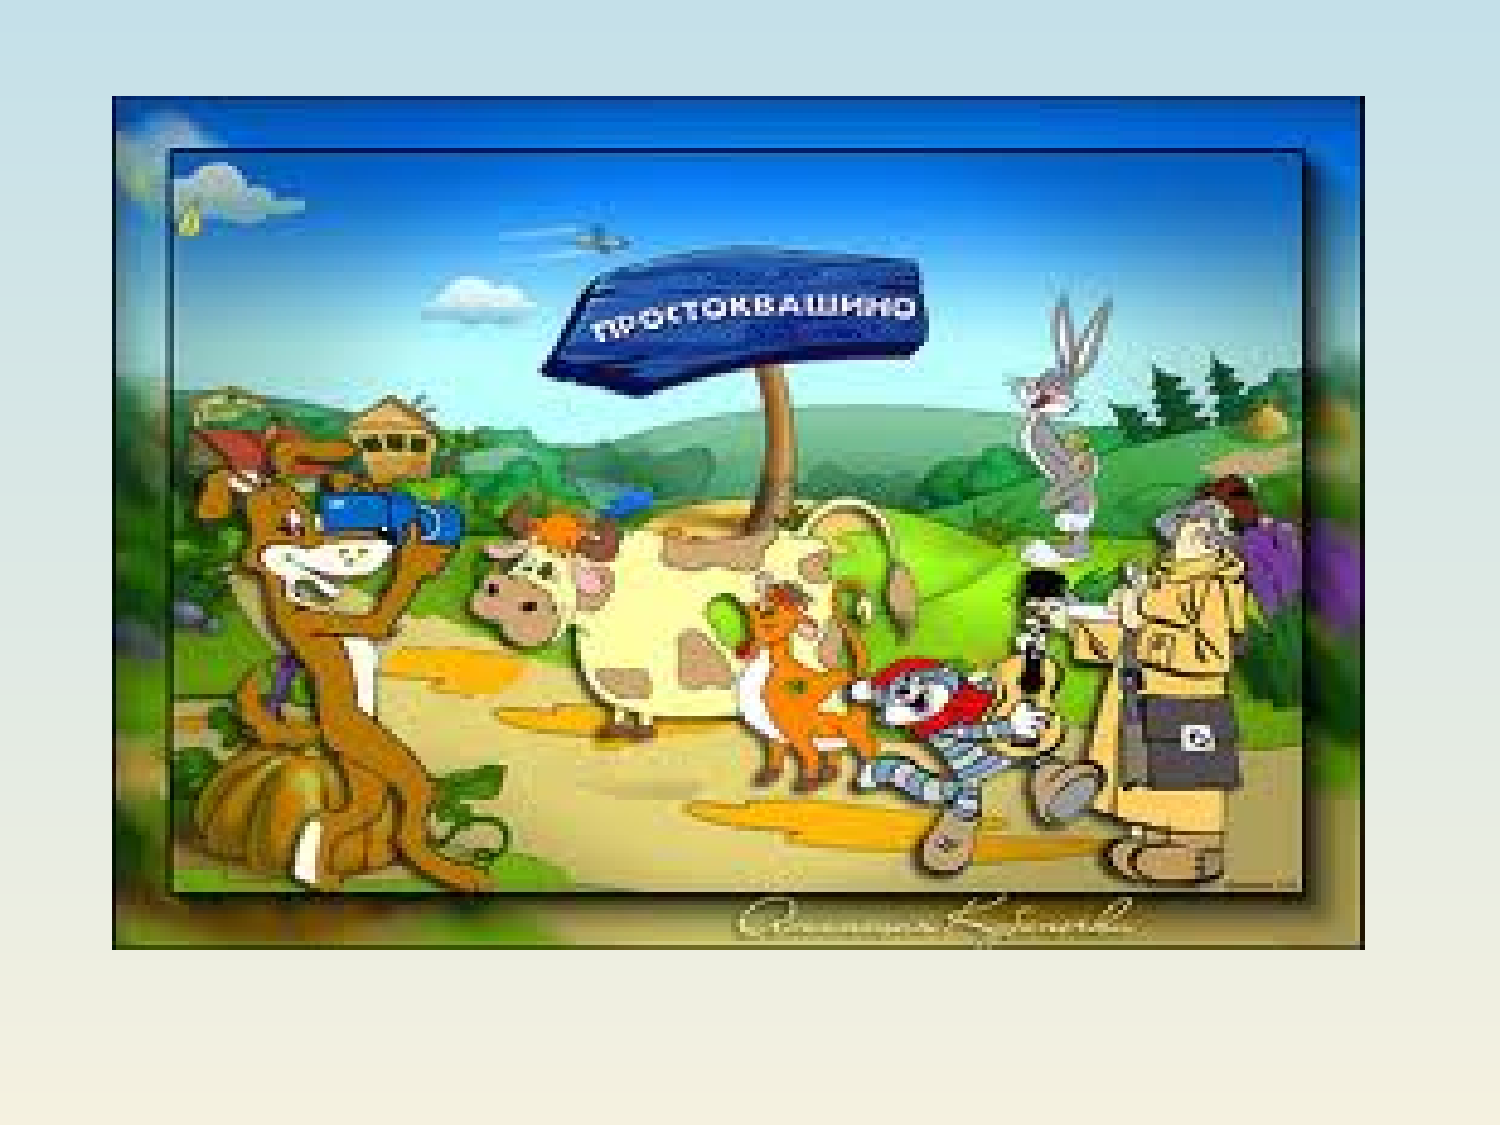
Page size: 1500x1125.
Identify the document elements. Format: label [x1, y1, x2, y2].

picture [112, 96, 1365, 950]
